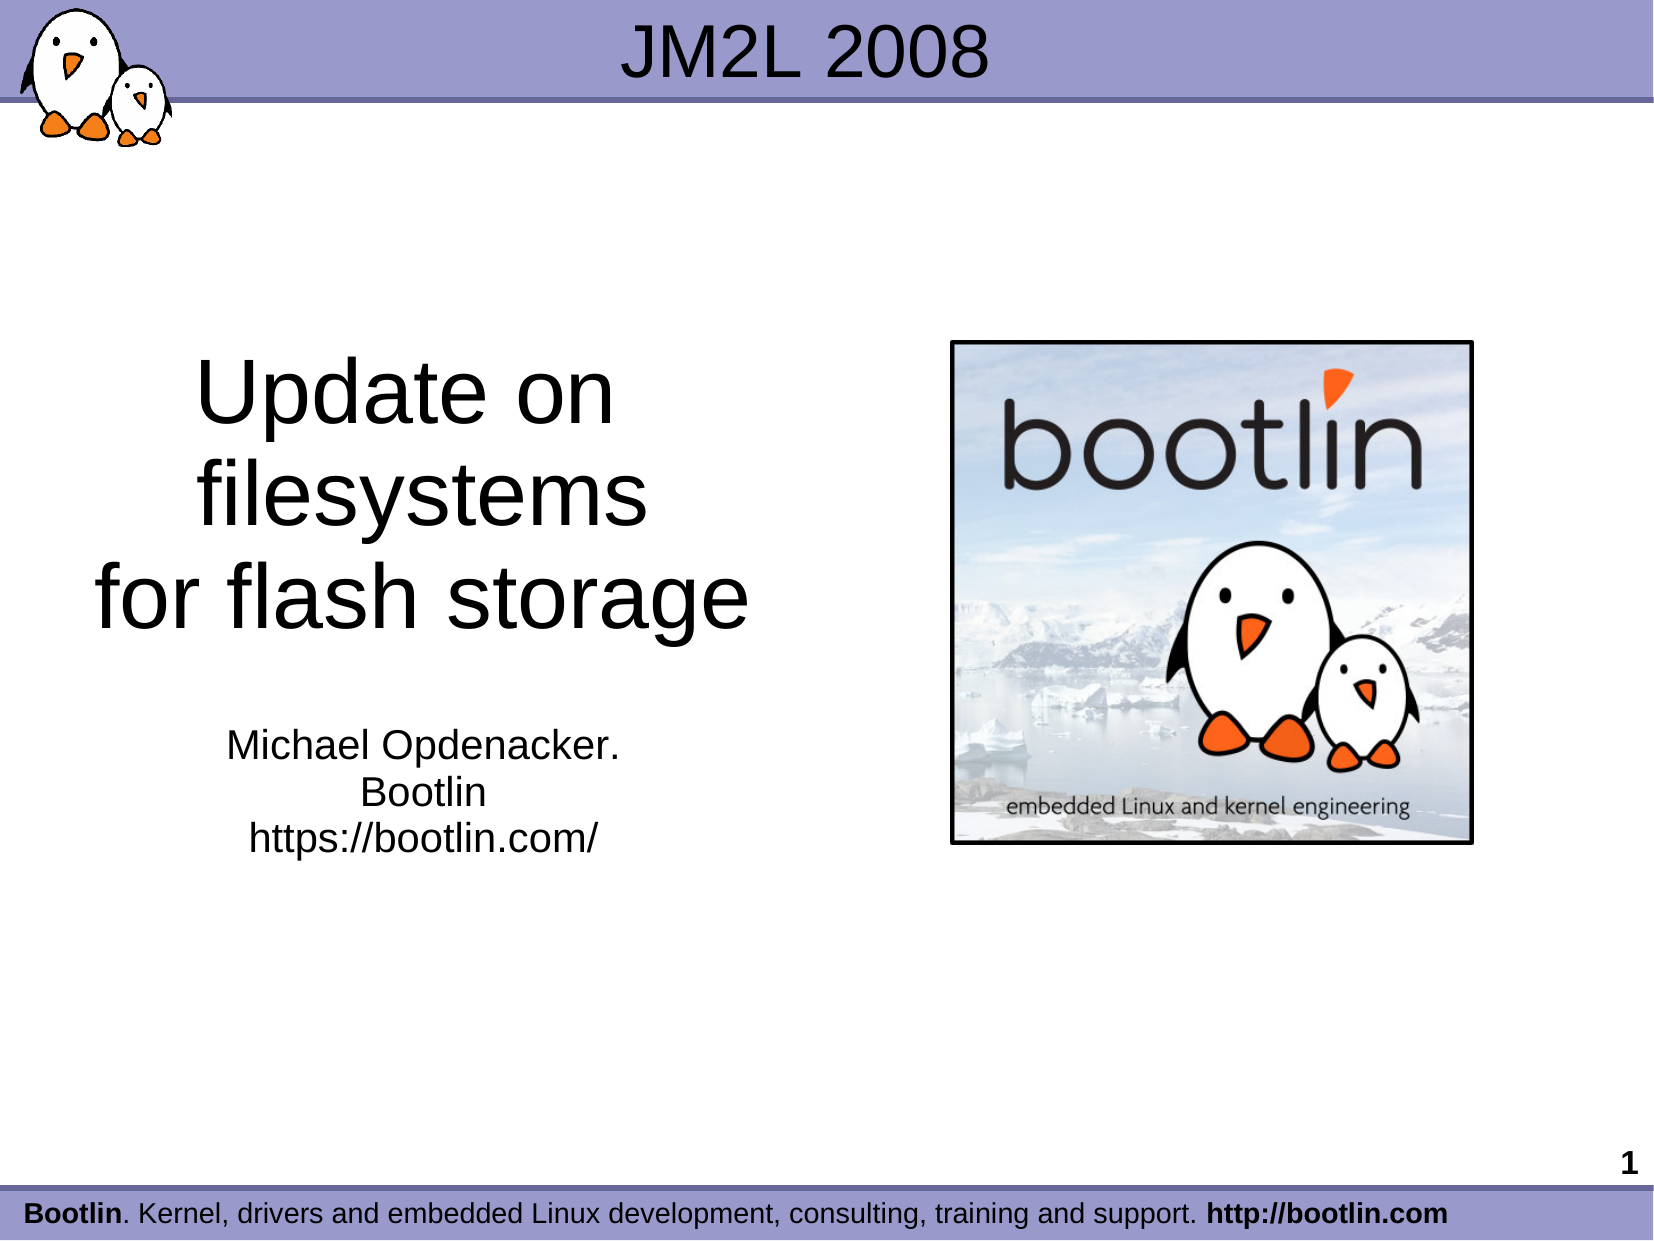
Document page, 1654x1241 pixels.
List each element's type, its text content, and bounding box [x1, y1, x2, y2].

picture [950, 340, 1474, 845]
picture [20, 8, 172, 147]
title JM2L 2008 [60, 4, 1551, 98]
subtitle Update on filesystems for flash storage Michael Opdenacker. Bootlin https://bootlin.com/ [12, 243, 764, 959]
